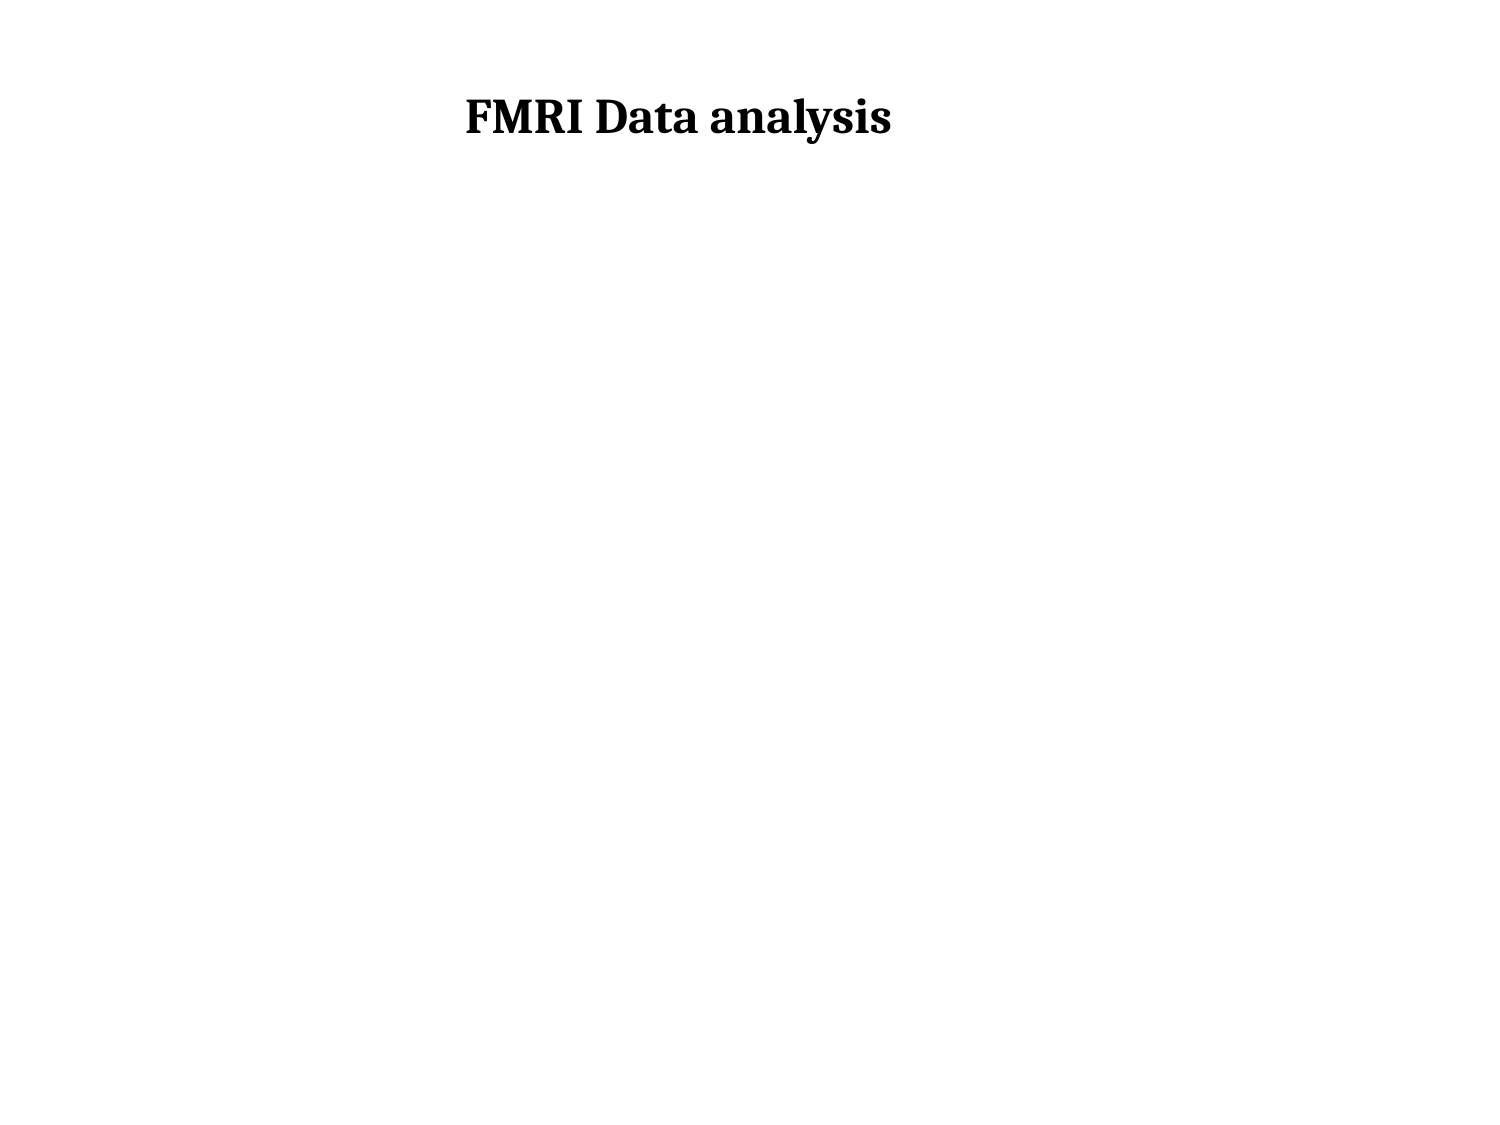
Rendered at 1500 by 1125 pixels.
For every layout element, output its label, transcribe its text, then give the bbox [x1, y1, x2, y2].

title FMRI Data analysis [450, 75, 1500, 300]
